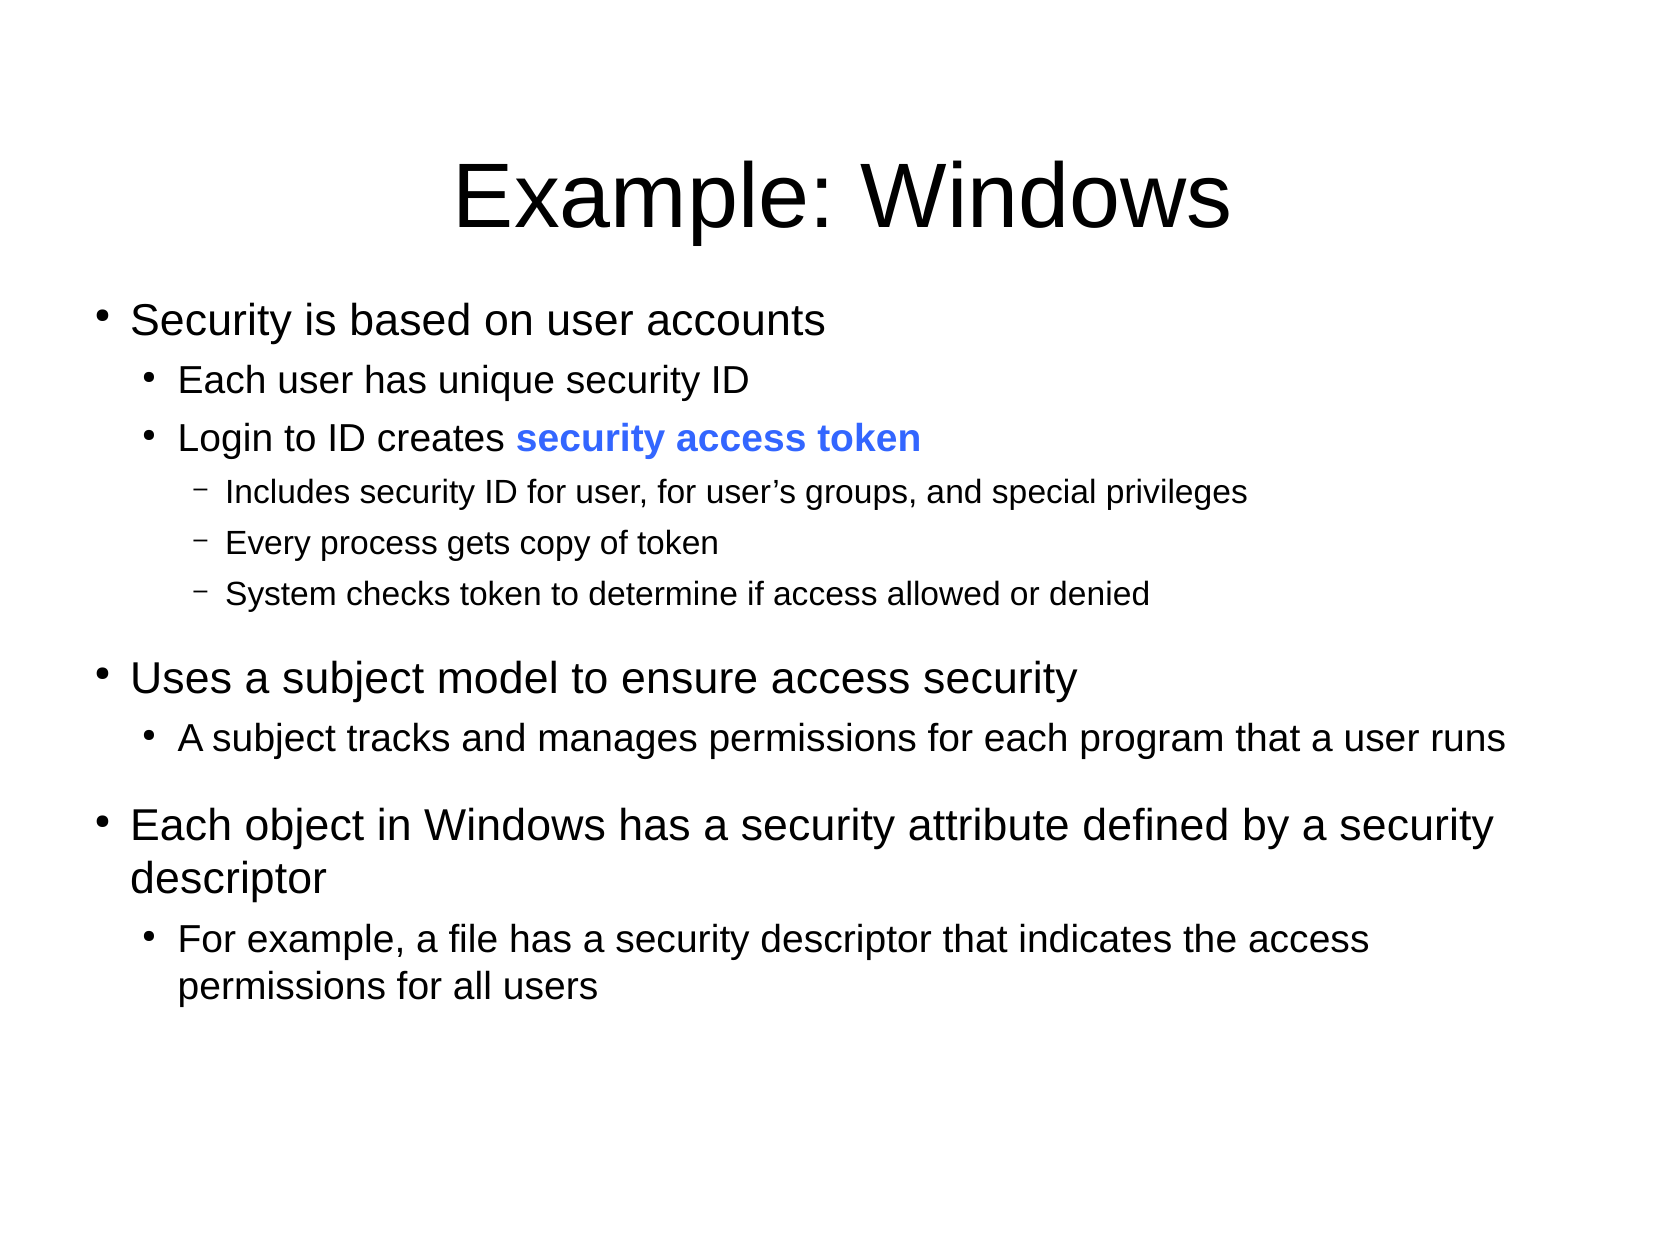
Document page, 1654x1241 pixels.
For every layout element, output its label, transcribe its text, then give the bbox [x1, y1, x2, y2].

title Example: Windows [82, 49, 1571, 257]
list Security is based on user accounts Each user has unique security ID Login to ID creates security access token Includes security ID for user, for user’s groups, and special privileges Every process gets copy of token System checks token to determine if access allowed or denied Uses a subject model to ensure access security A subject tracks and manages permissions for each program that a user runs Each object in Windows has a security attribute defined by a security descriptor For example, a file has a security descriptor that indicates the access permissions for all users [82, 290, 1571, 1010]
